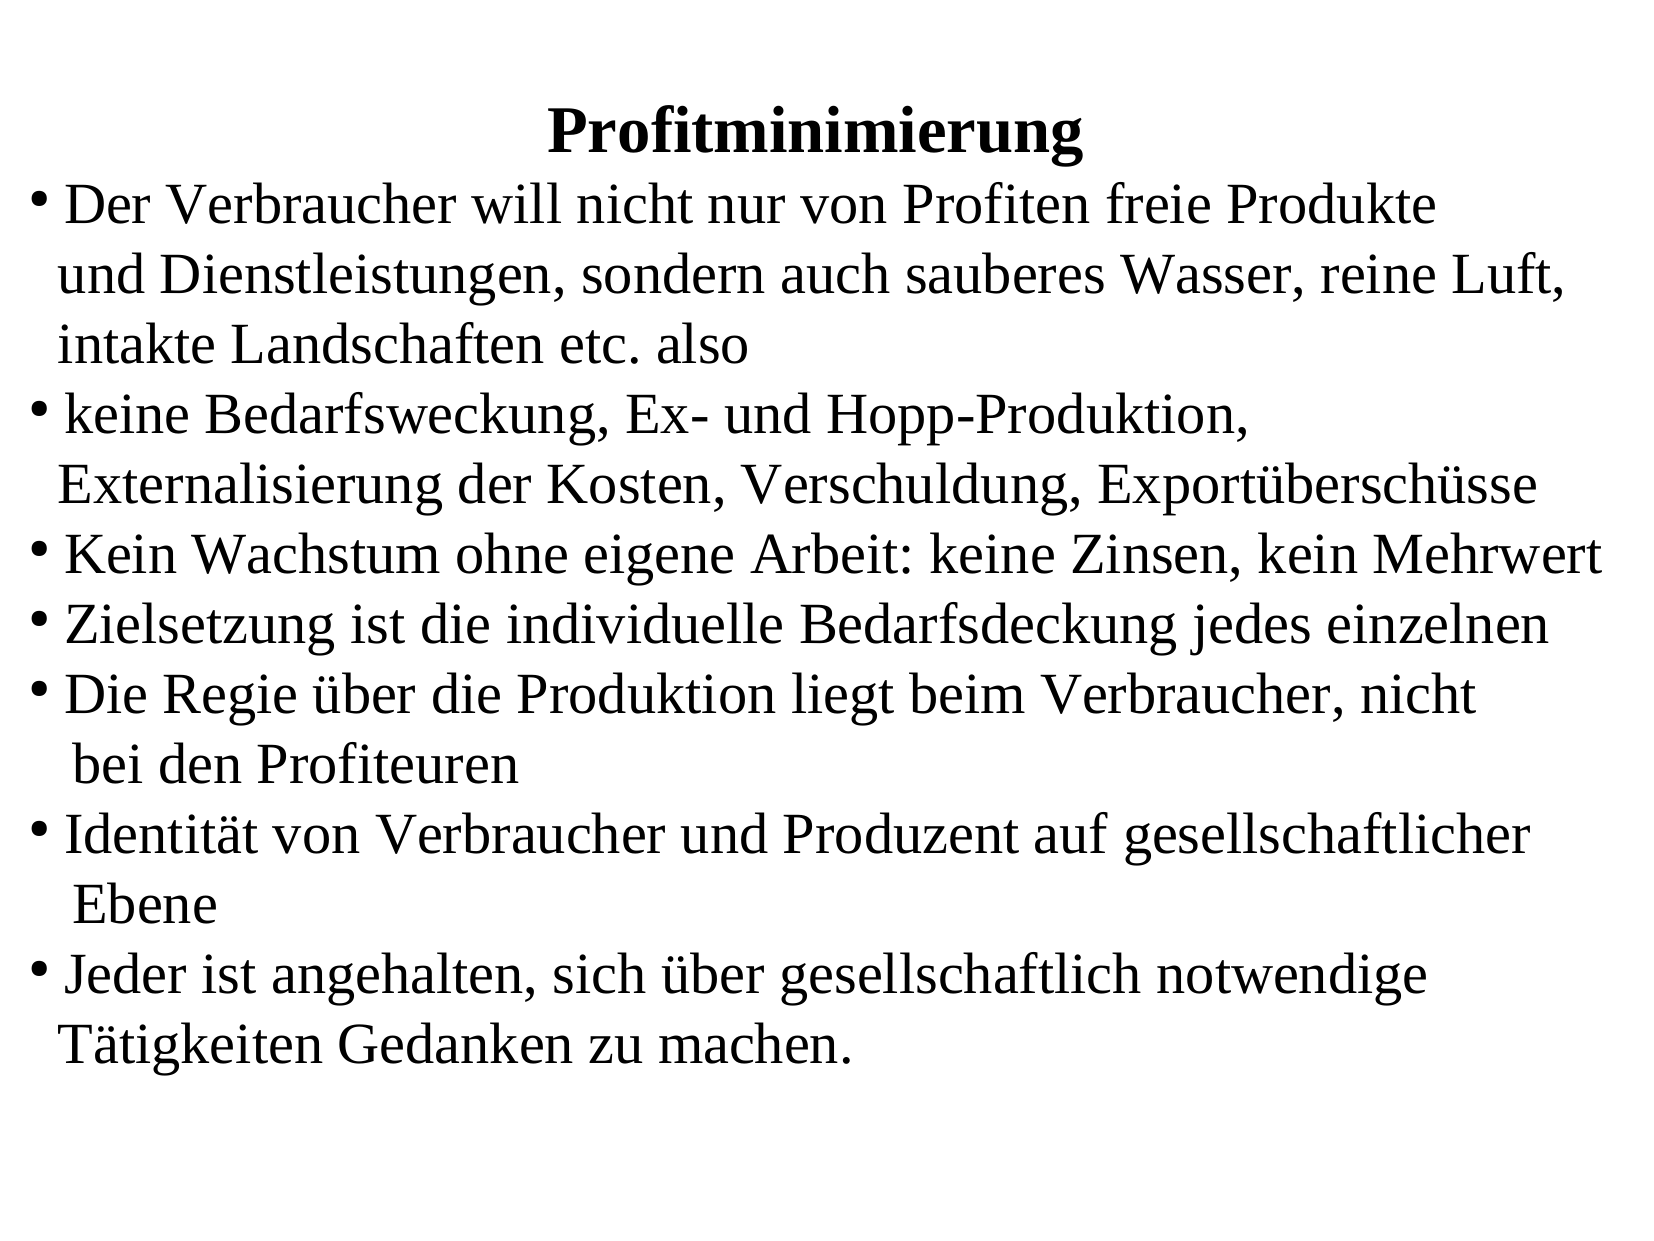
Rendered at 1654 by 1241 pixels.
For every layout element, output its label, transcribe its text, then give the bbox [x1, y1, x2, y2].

text_box Profitminimierung Der Verbraucher will nicht nur von Profiten freie Produkte und Dienstleistungen, sondern auch sauberes Wasser, reine Luft, intakte Landschaften etc. also keine Bedarfsweckung, Ex- und Hopp-Produktion, Externalisierung der Kosten, Verschuldung, Exportüberschüsse Kein Wachstum ohne eigene Arbeit: keine Zinsen, kein Mehrwert Zielsetzung ist die individuelle Bedarfsdeckung jedes einzelnen Die Regie über die Produktion liegt beim Verbraucher, nicht bei den Profiteuren Identität von Verbraucher und Produzent auf gesellschaftlicher Ebene Jeder ist angehalten, sich über gesellschaftlich notwendige Tätigkeiten Gedanken zu machen. [28, 85, 1604, 1076]
